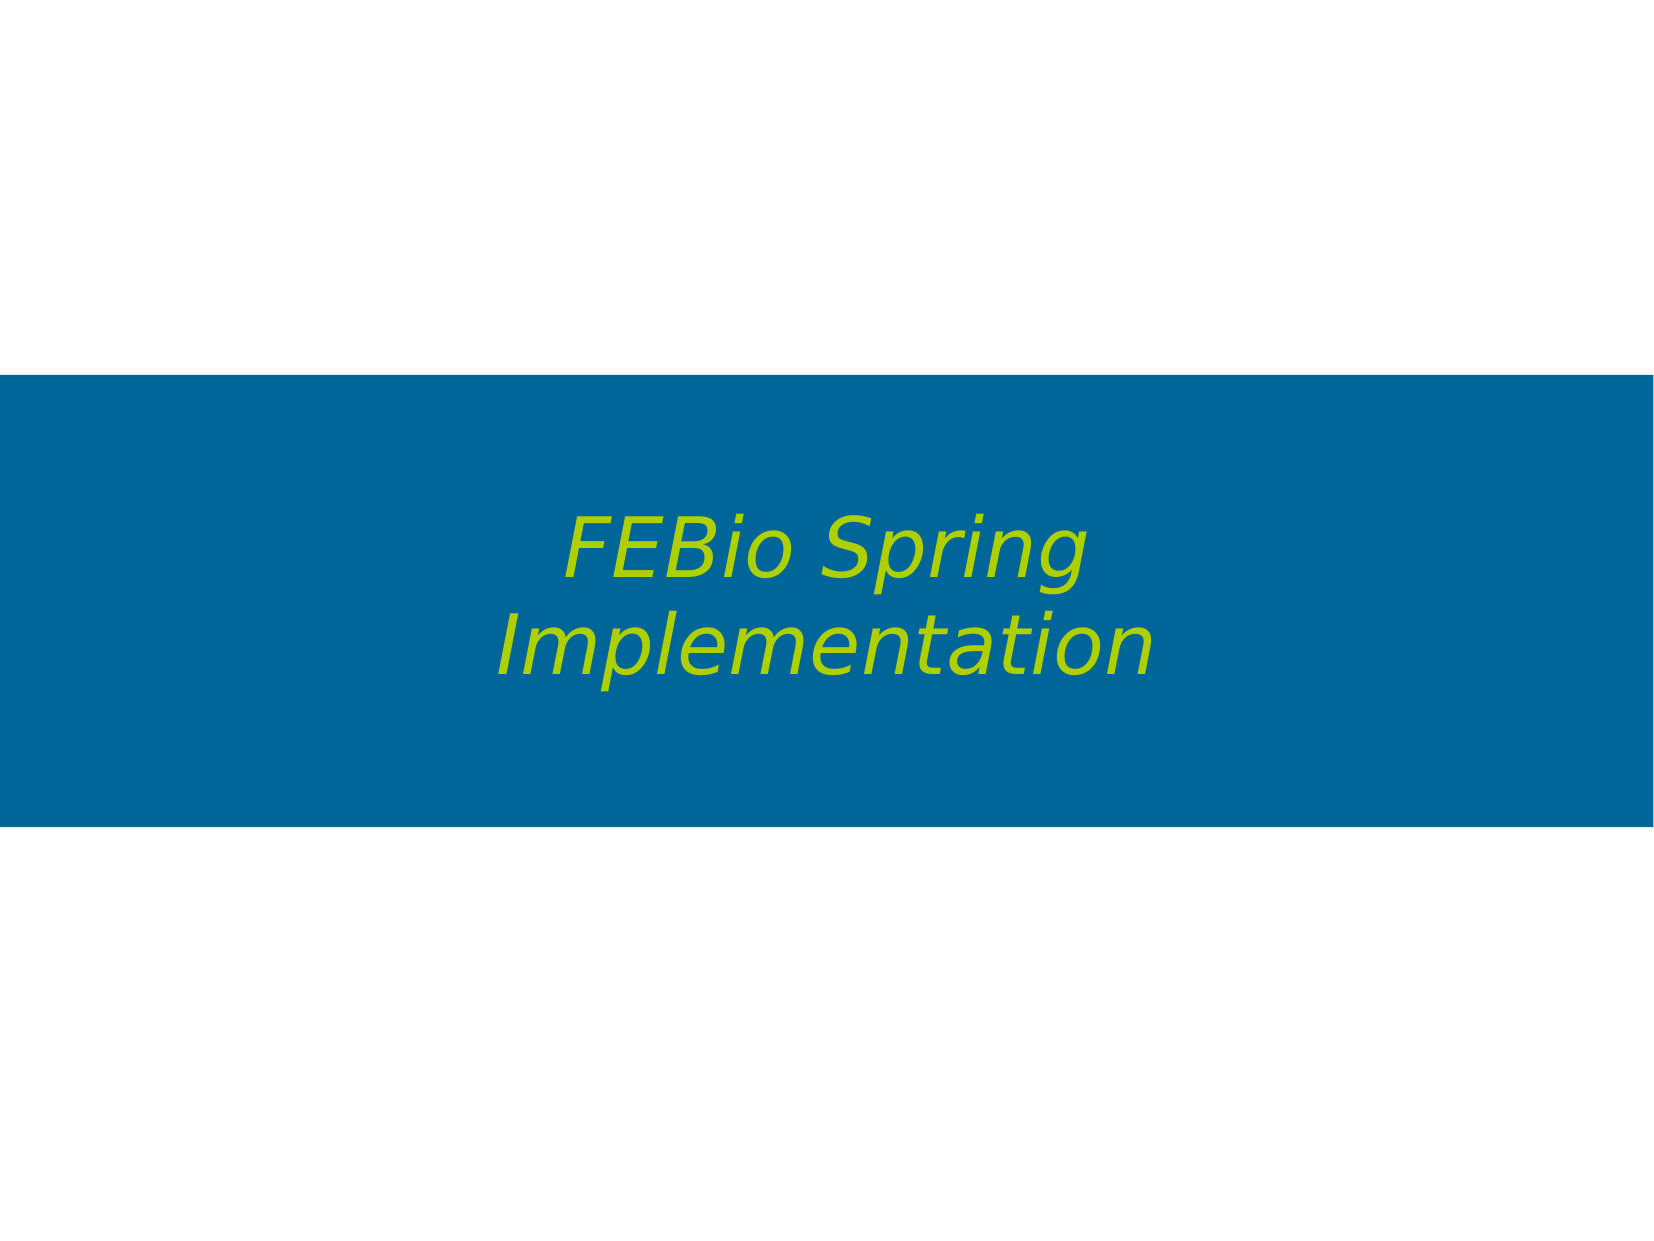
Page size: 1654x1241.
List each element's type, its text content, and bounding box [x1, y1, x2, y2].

text_box FEBio Spring Implementation [466, 444, 1187, 751]
text_box [0, 374, 1654, 828]
